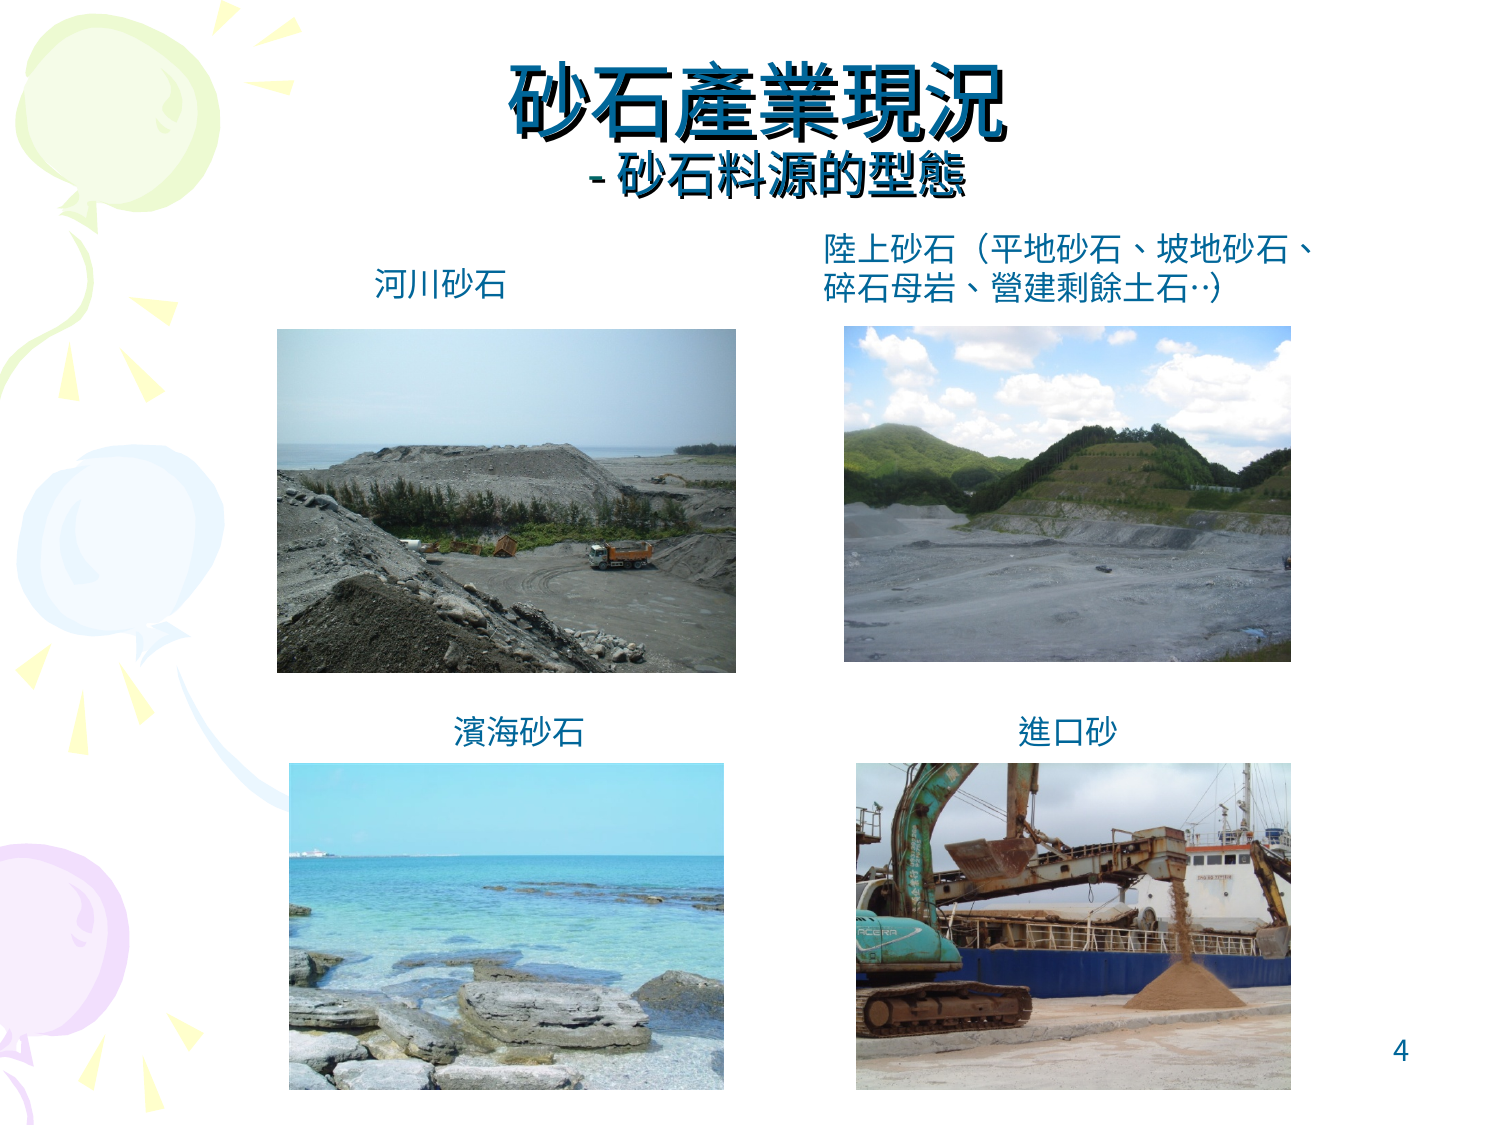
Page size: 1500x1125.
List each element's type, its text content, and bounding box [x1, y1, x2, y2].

text_box 進口砂 [820, 704, 1317, 760]
text_box 濱海砂石 [360, 704, 680, 760]
picture [856, 763, 1291, 1090]
picture [844, 326, 1291, 662]
picture [277, 329, 736, 673]
text_box 河川砂石 [360, 255, 632, 311]
title 砂石產業現況 -砂石料源的型態 [76, 66, 1436, 197]
text_box 陸上砂石（平地砂石、坡地砂石、碎石母岩、營建剩餘土石…） [809, 219, 1365, 316]
picture [289, 763, 724, 1090]
text_box <編號> [1074, 1024, 1426, 1100]
